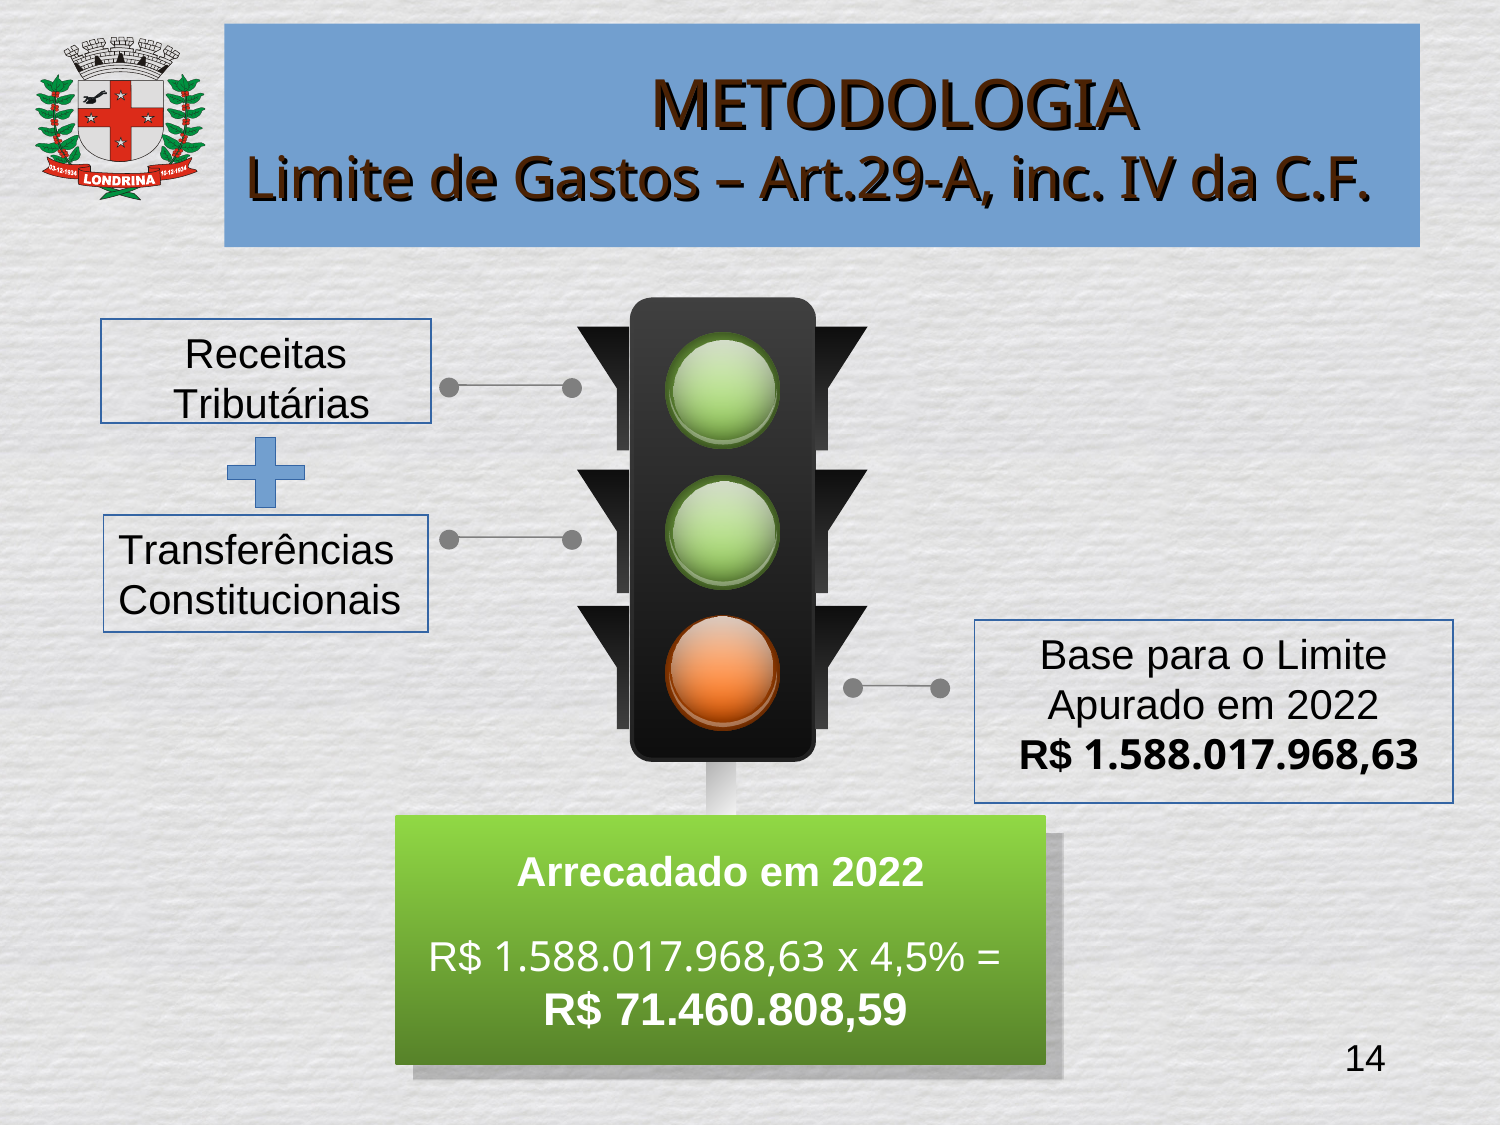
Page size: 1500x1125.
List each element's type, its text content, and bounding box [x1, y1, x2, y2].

text_box [439, 529, 460, 550]
text_box Base para o Limite Apurado em 2022 R$ 1.588.017.968,63 [974, 620, 1453, 804]
text_box [227, 437, 305, 508]
text_box [930, 678, 951, 699]
text_box [562, 378, 582, 398]
text_box METODOLOGIA Limite de Gastos – Art.29-A, inc. IV da C.F. [224, 23, 1420, 248]
text_box Receitas Tributárias [100, 318, 431, 423]
text_box Transferências Constitucionais [103, 515, 429, 632]
text_box [843, 678, 863, 698]
text_box Arrecadado em 2022 R$ 1.588.017.968,63 x 4,5% = R$ 71.460.808,59 [395, 815, 1046, 1065]
text_box <número> [1329, 1027, 1500, 1098]
text_box [439, 377, 460, 398]
picture [0, 0, 1500, 1125]
text_box [576, 297, 868, 815]
text_box [562, 529, 582, 550]
